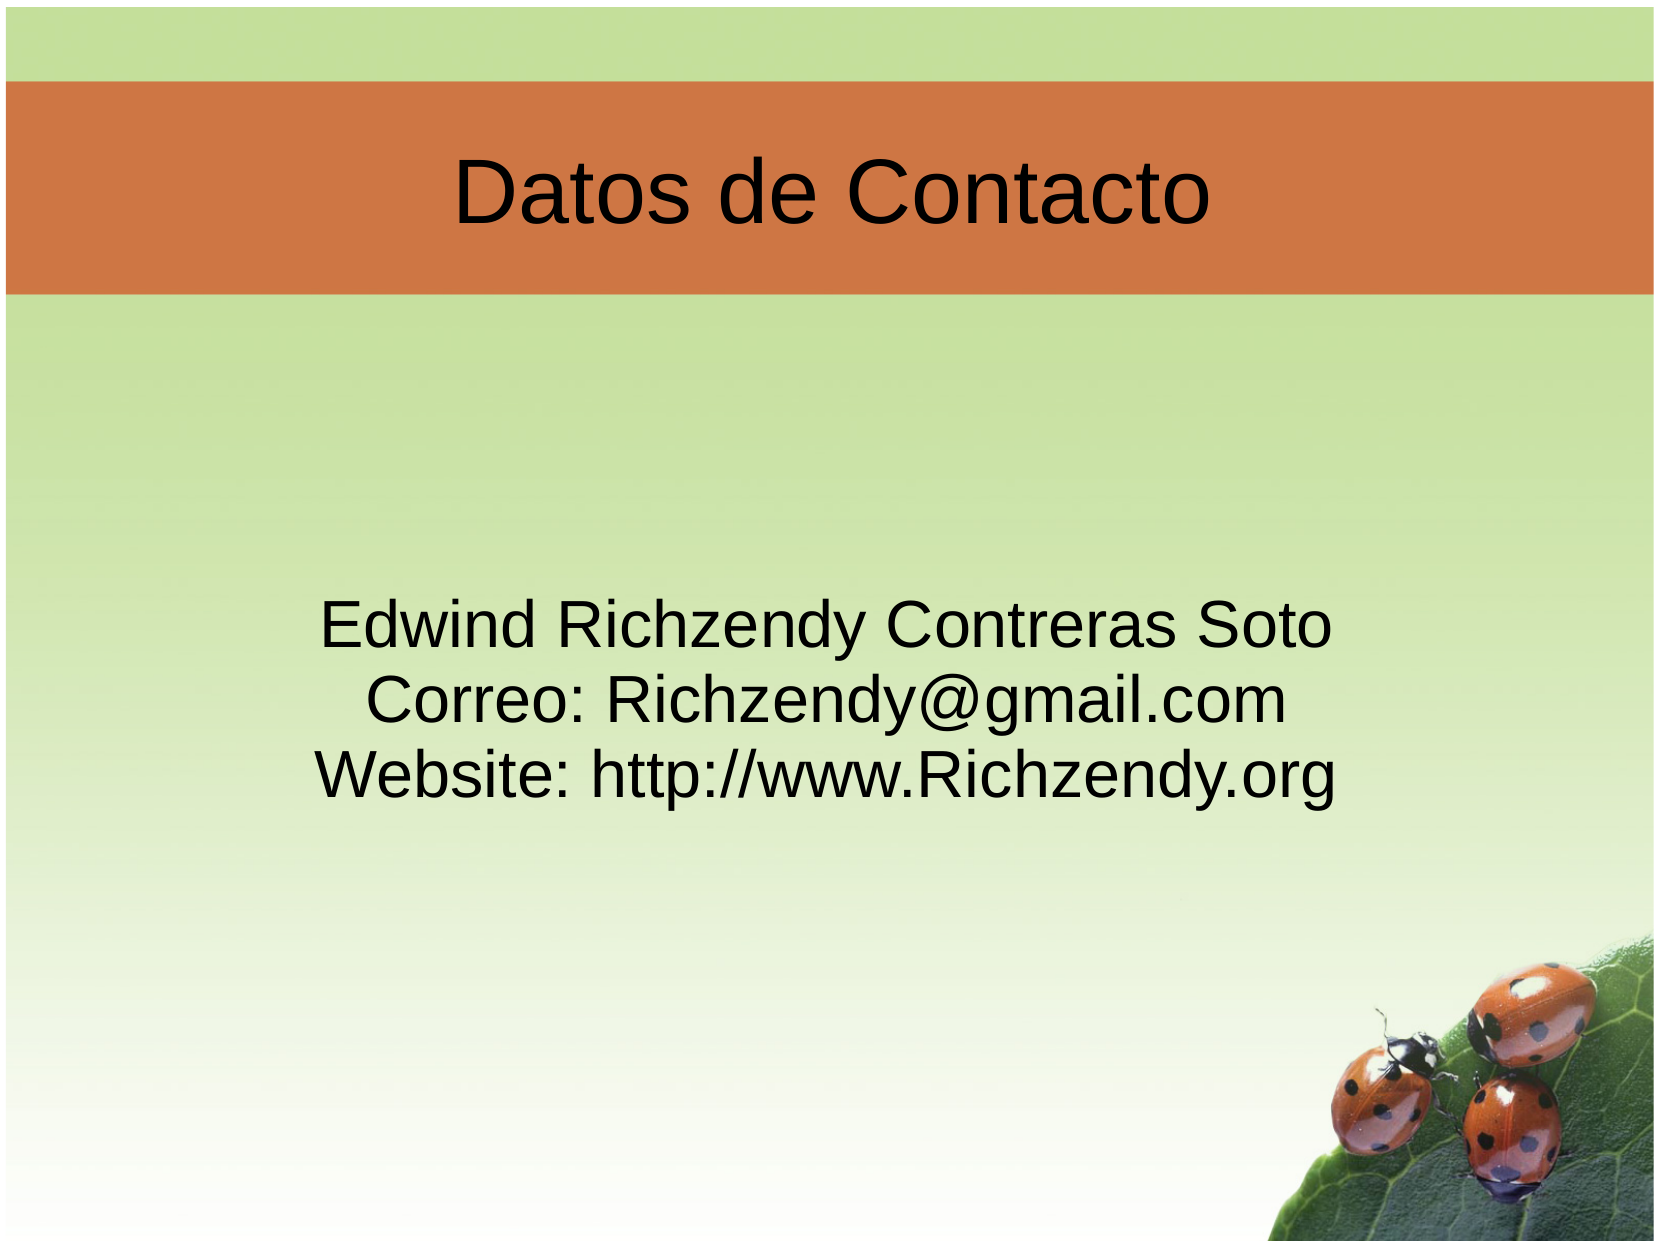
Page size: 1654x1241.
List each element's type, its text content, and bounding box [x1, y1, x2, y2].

subtitle Edwind Richzendy Contreras Soto Correo: Richzendy@gmail.com Website: http://www.Richzendy.org [82, 297, 1571, 1102]
title Datos de Contacto [88, 88, 1577, 296]
picture [5, 7, 1654, 1241]
